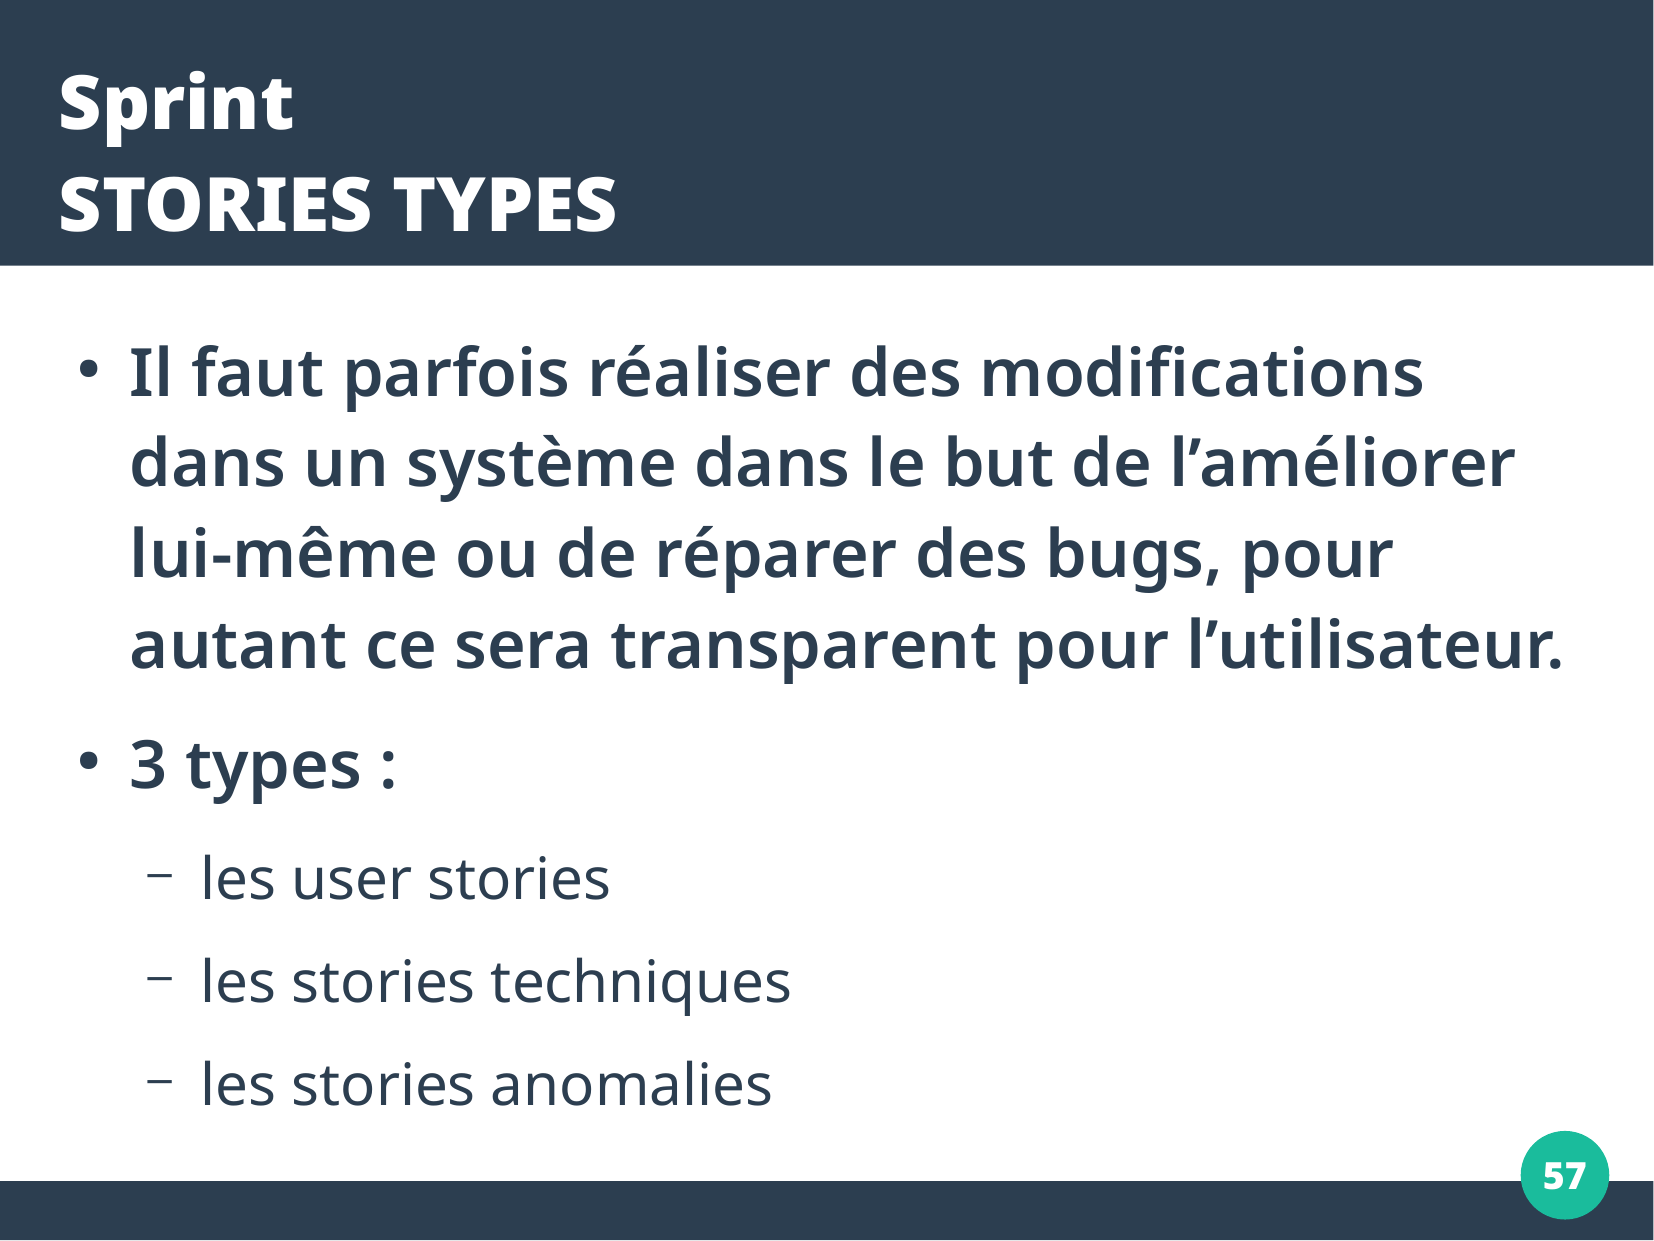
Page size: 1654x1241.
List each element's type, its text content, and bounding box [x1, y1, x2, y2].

title Sprint STORIES TYPES [59, 49, 1595, 207]
list Il faut parfois réaliser des modifications dans un système dans le but de l’améliorer lui-même ou de réparer des bugs, pour autant ce sera transparent pour l’utilisateur. 3 types : les user stories les stories techniques les stories anomalies [59, 324, 1595, 1152]
